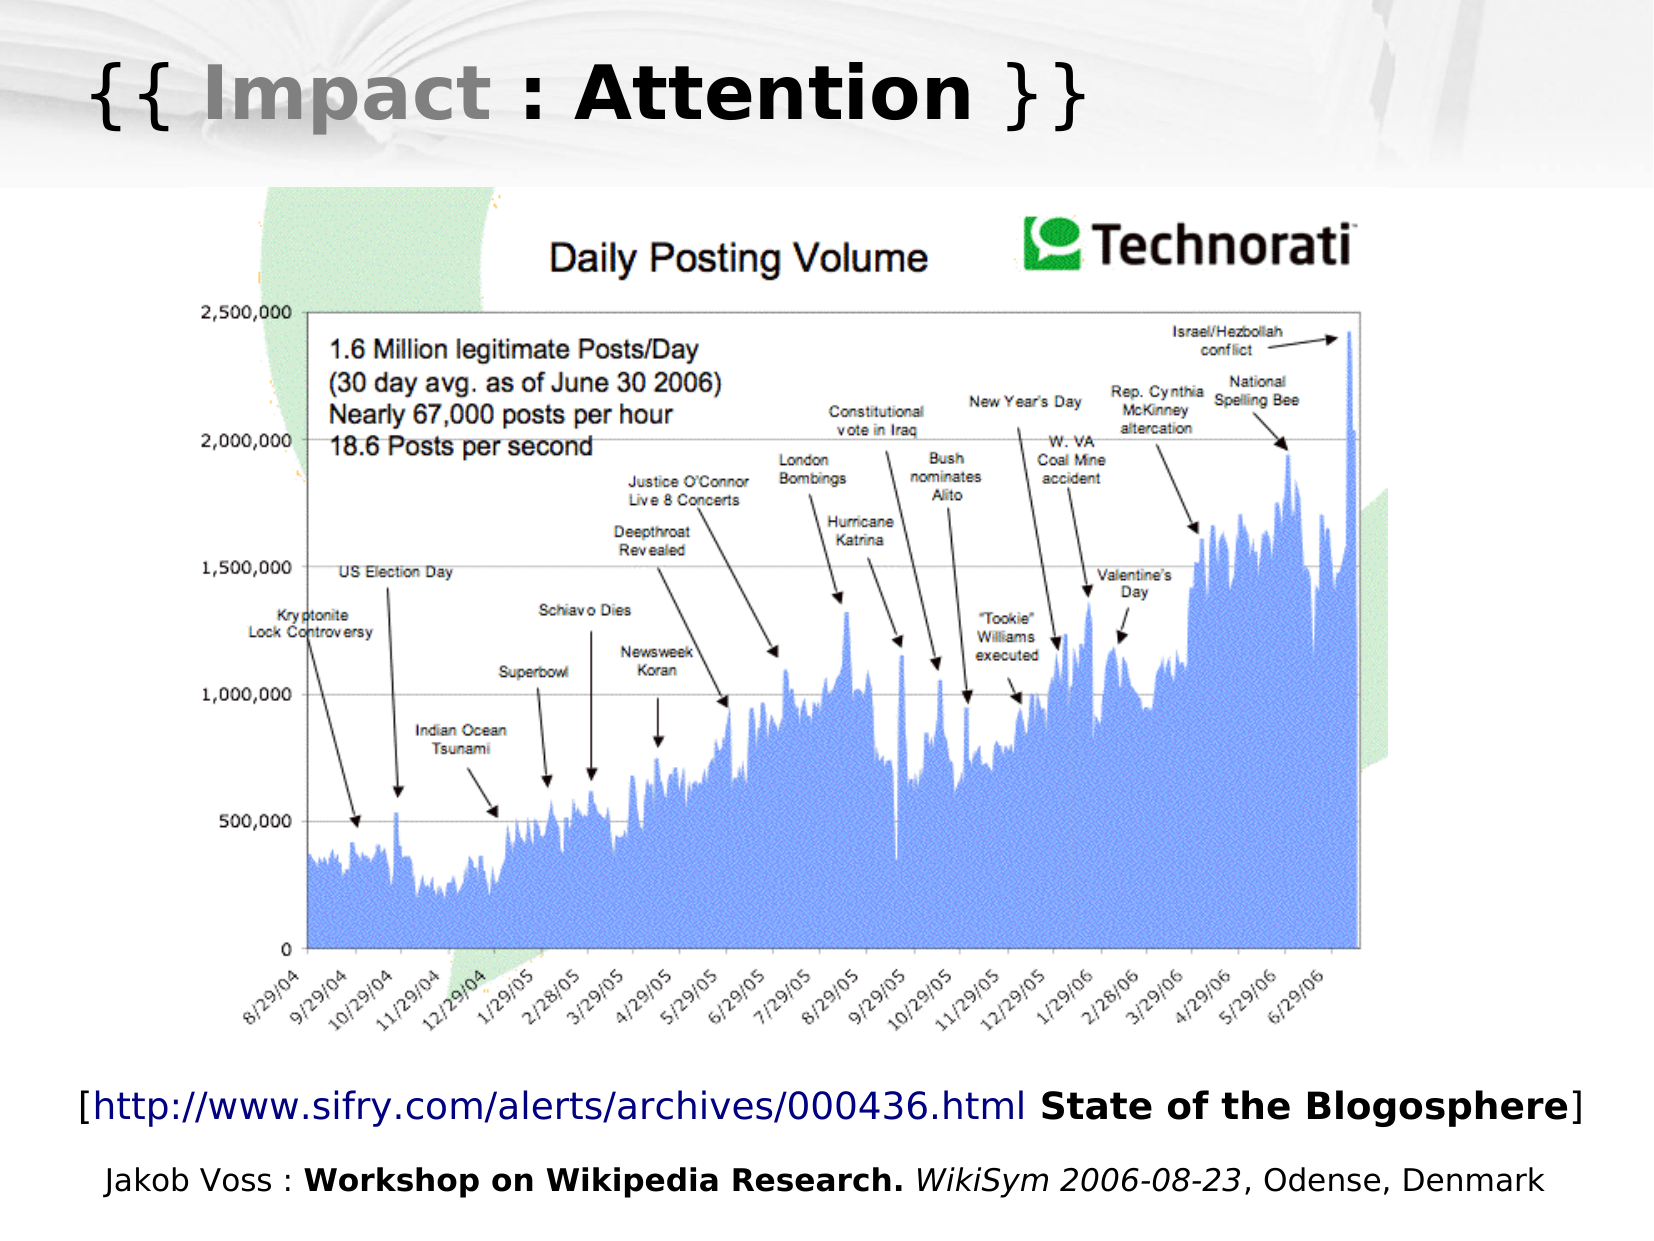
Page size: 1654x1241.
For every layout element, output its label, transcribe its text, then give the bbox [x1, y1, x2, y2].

picture [0, 0, 1654, 1077]
title {{ Impact : Attention }} [82, 37, 1571, 151]
text_box [http://www.sifry.com/alerts/archives/000436.html State of the Blogosphere] [63, 1077, 1600, 1136]
